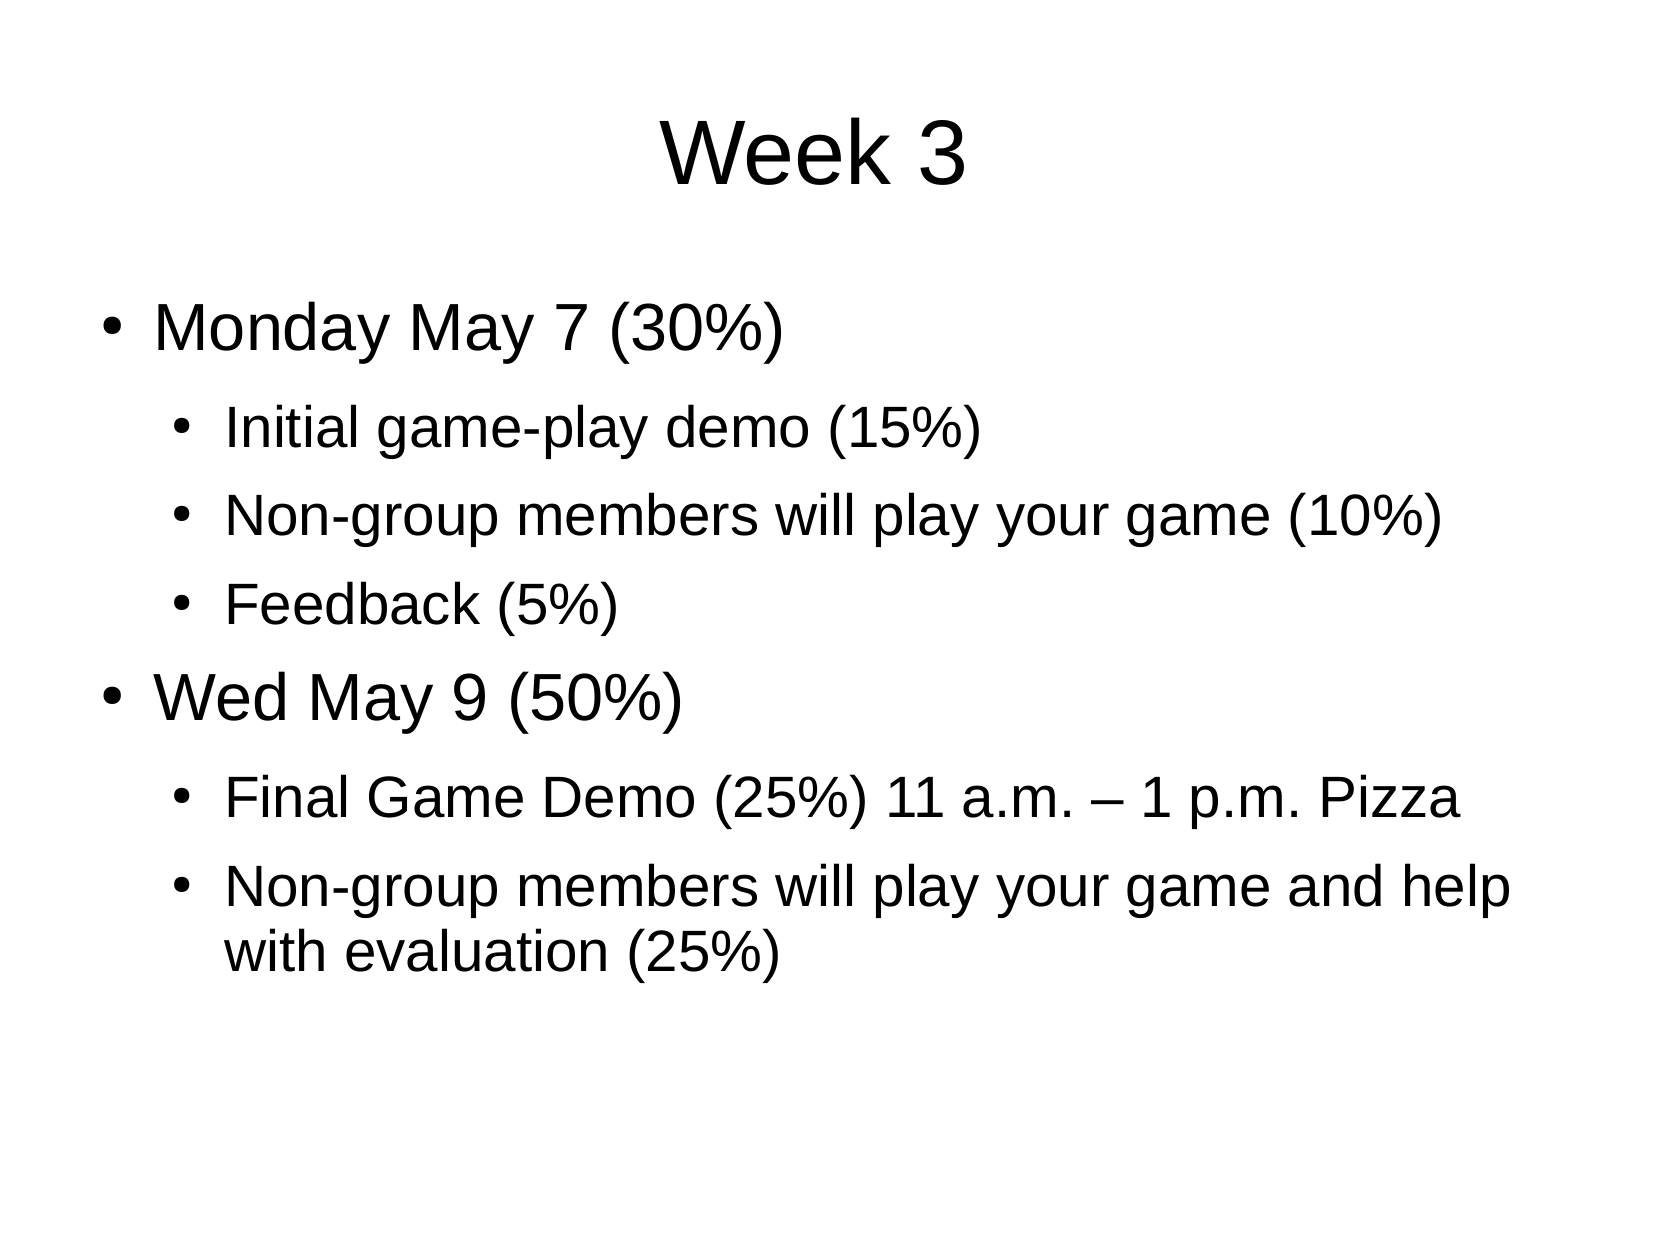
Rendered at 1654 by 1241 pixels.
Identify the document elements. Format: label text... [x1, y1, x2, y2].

title Week 3 [82, 56, 1571, 250]
list Monday May 7 (30%) Initial game-play demo (15%) Non-group members will play your game (10%) Feedback (5%) Wed May 9 (50%) Final Game Demo (25%) 11 a.m. – 1 p.m. Pizza Non-group members will play your game and help with evaluation (25%) [82, 290, 1571, 1109]
